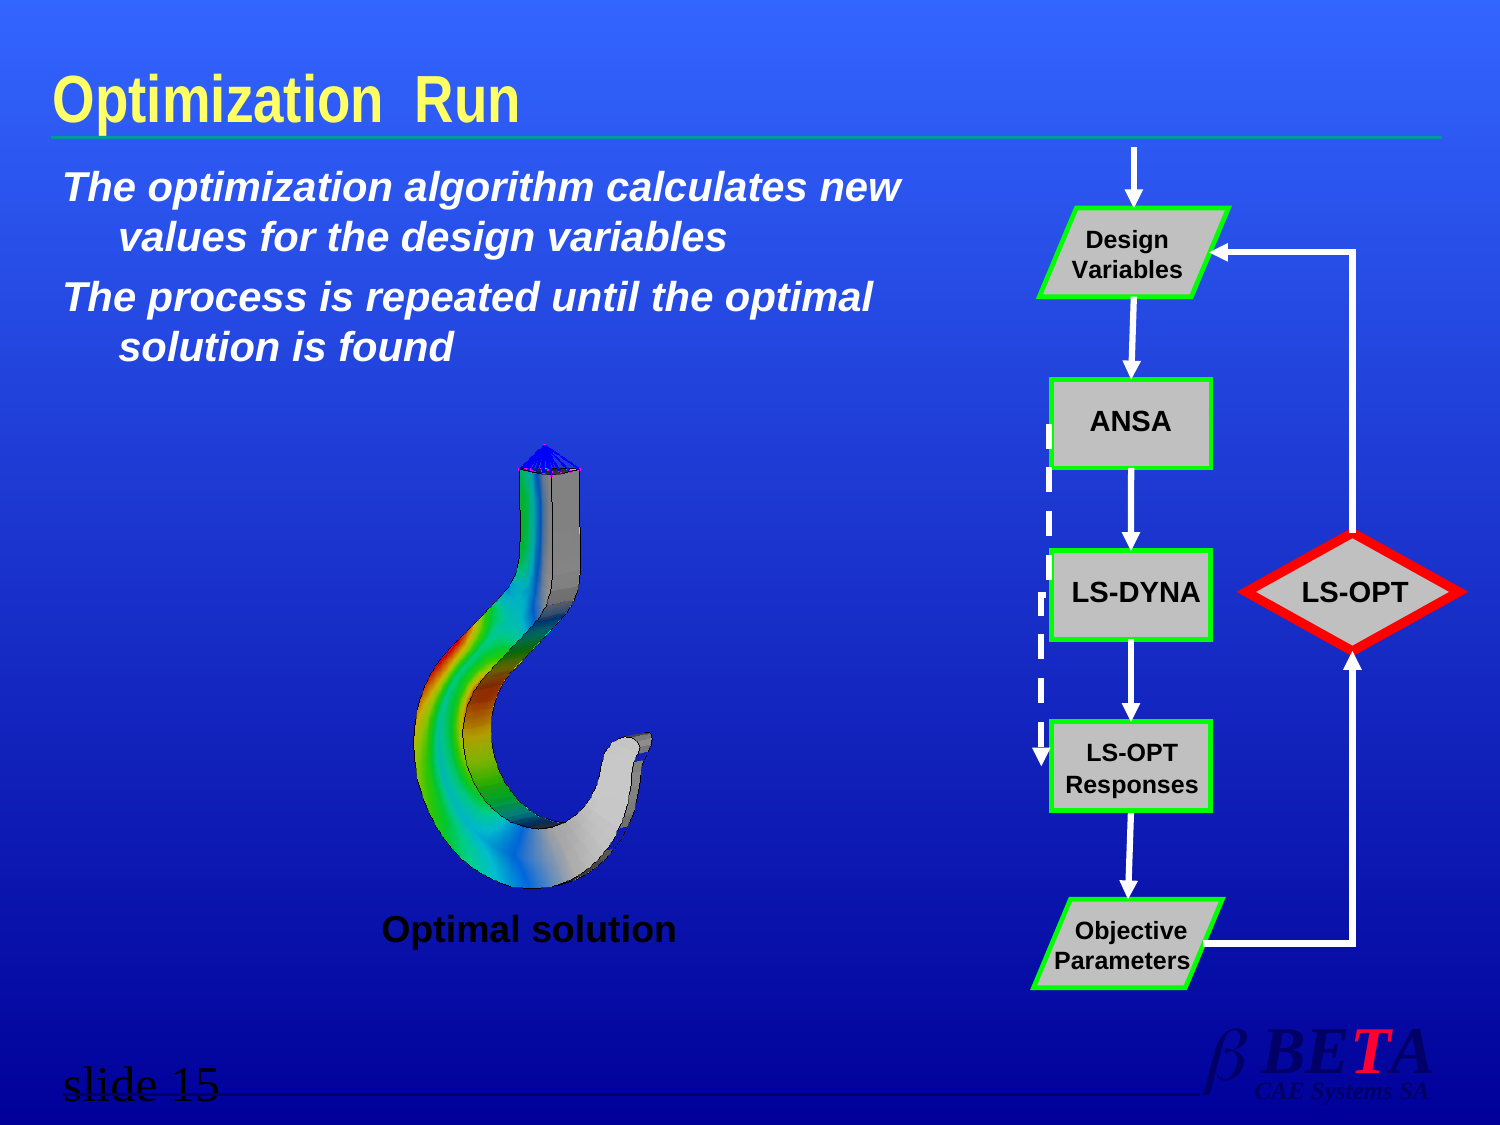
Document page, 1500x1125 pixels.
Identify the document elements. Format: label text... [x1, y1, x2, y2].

text_box LS-OPT [1286, 565, 1468, 617]
title Optimization Run [37, 48, 1450, 144]
text_box [1252, 569, 1286, 615]
text_box The optimization algorithm calculates new values for the design variables [47, 151, 986, 271]
text_box [1051, 721, 1211, 728]
text_box [1291, 617, 1414, 651]
text_box ANSA [1074, 394, 1211, 445]
text_box [1051, 550, 1211, 640]
text_box [1051, 805, 1211, 811]
text_box [1067, 899, 1223, 927]
text_box [1033, 974, 1188, 988]
text_box [1039, 256, 1194, 297]
picture [316, 436, 779, 900]
text_box The process is repeated until the optimal solution is found [47, 262, 960, 400]
text_box Objective Parameters [1039, 906, 1211, 983]
text_box LS-DYNA [1056, 565, 1252, 617]
text_box Design Variables [1056, 215, 1235, 292]
text_box LS-OPT Responses [1041, 728, 1224, 805]
text_box [1073, 208, 1229, 215]
text_box Optimal solution [325, 897, 734, 958]
text_box [1294, 533, 1411, 565]
text_box [1051, 379, 1211, 468]
